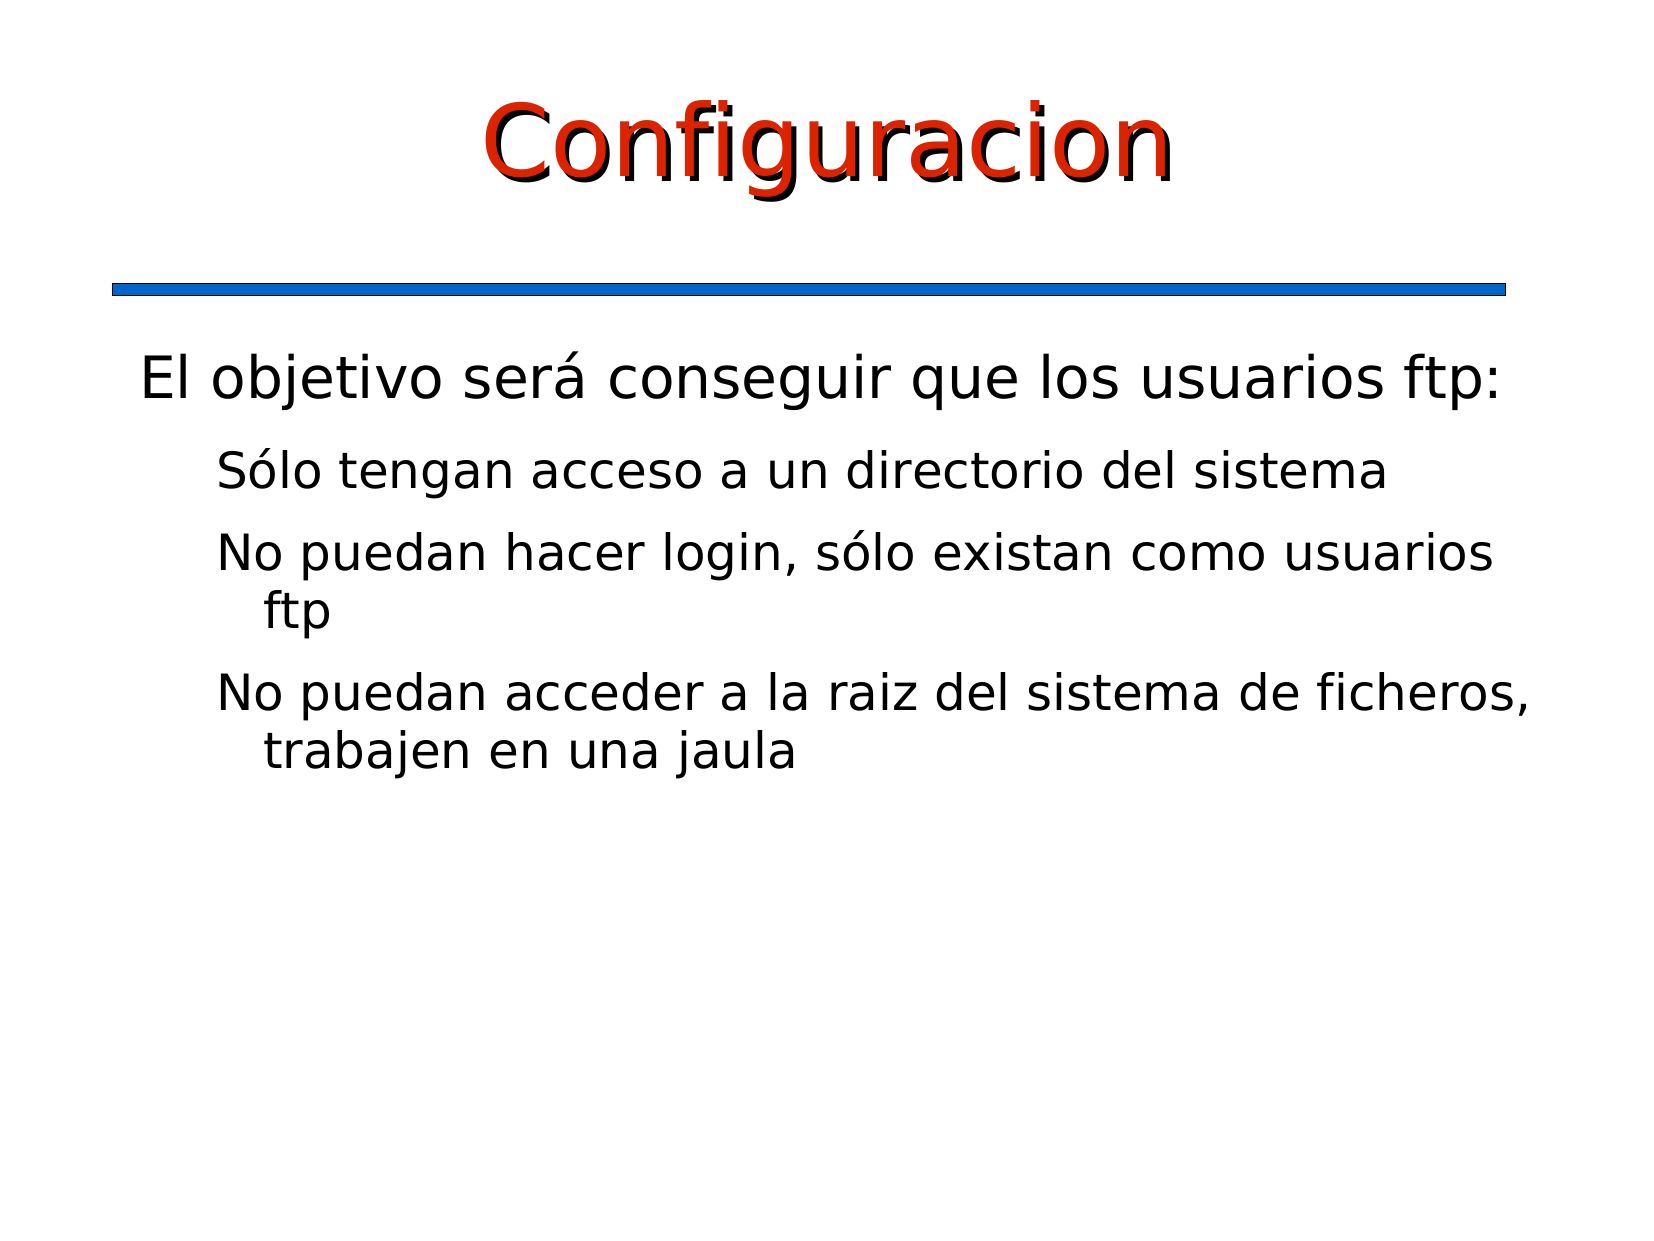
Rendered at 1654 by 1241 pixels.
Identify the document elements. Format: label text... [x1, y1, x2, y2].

list El objetivo será conseguir que los usuarios ftp: Sólo tengan acceso a un directorio del sistema No puedan hacer login, sólo existan como usuarios ftp No puedan acceder a la raiz del sistema de ficheros, trabajen en una jaula [121, 344, 1534, 1127]
title Configuracion [121, 37, 1534, 246]
